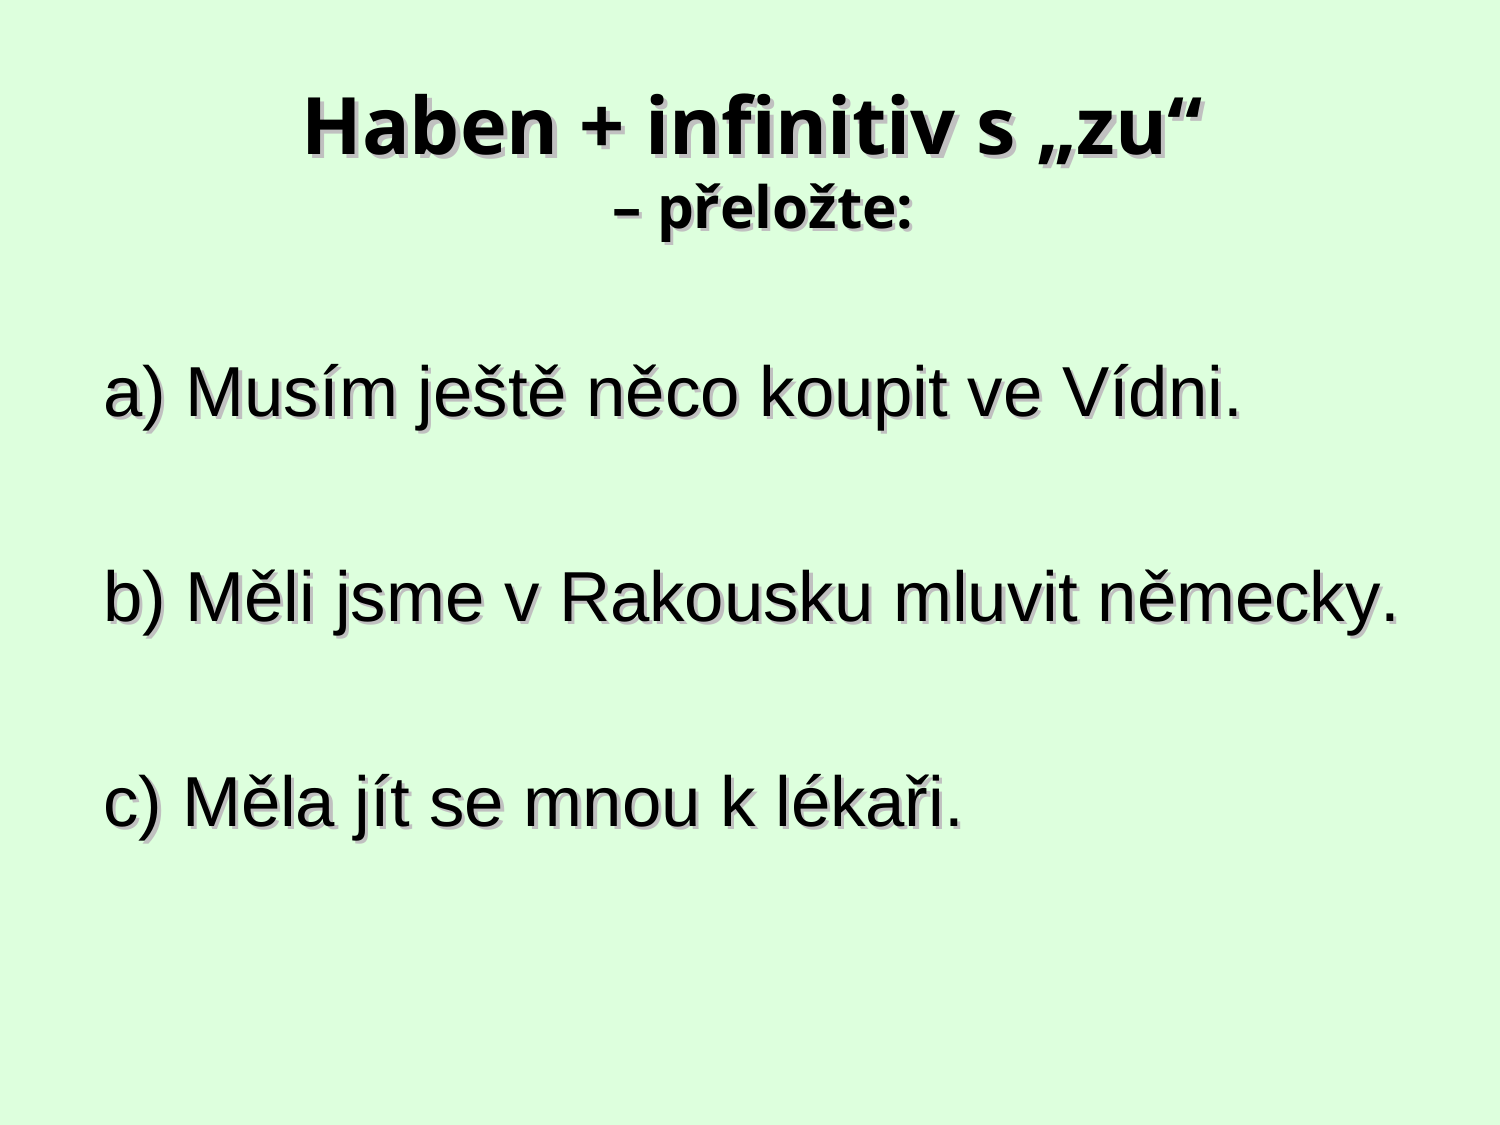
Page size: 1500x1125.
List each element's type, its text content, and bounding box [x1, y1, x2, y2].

title Haben + infinitiv s „zu“ – přeložte: [75, 40, 1451, 276]
list a) Musím ještě něco koupit ve Vídni. b) Měli jsme v Rakousku mluvit německy. c) Měla jít se mnou k lékaři. [88, 338, 1452, 1035]
